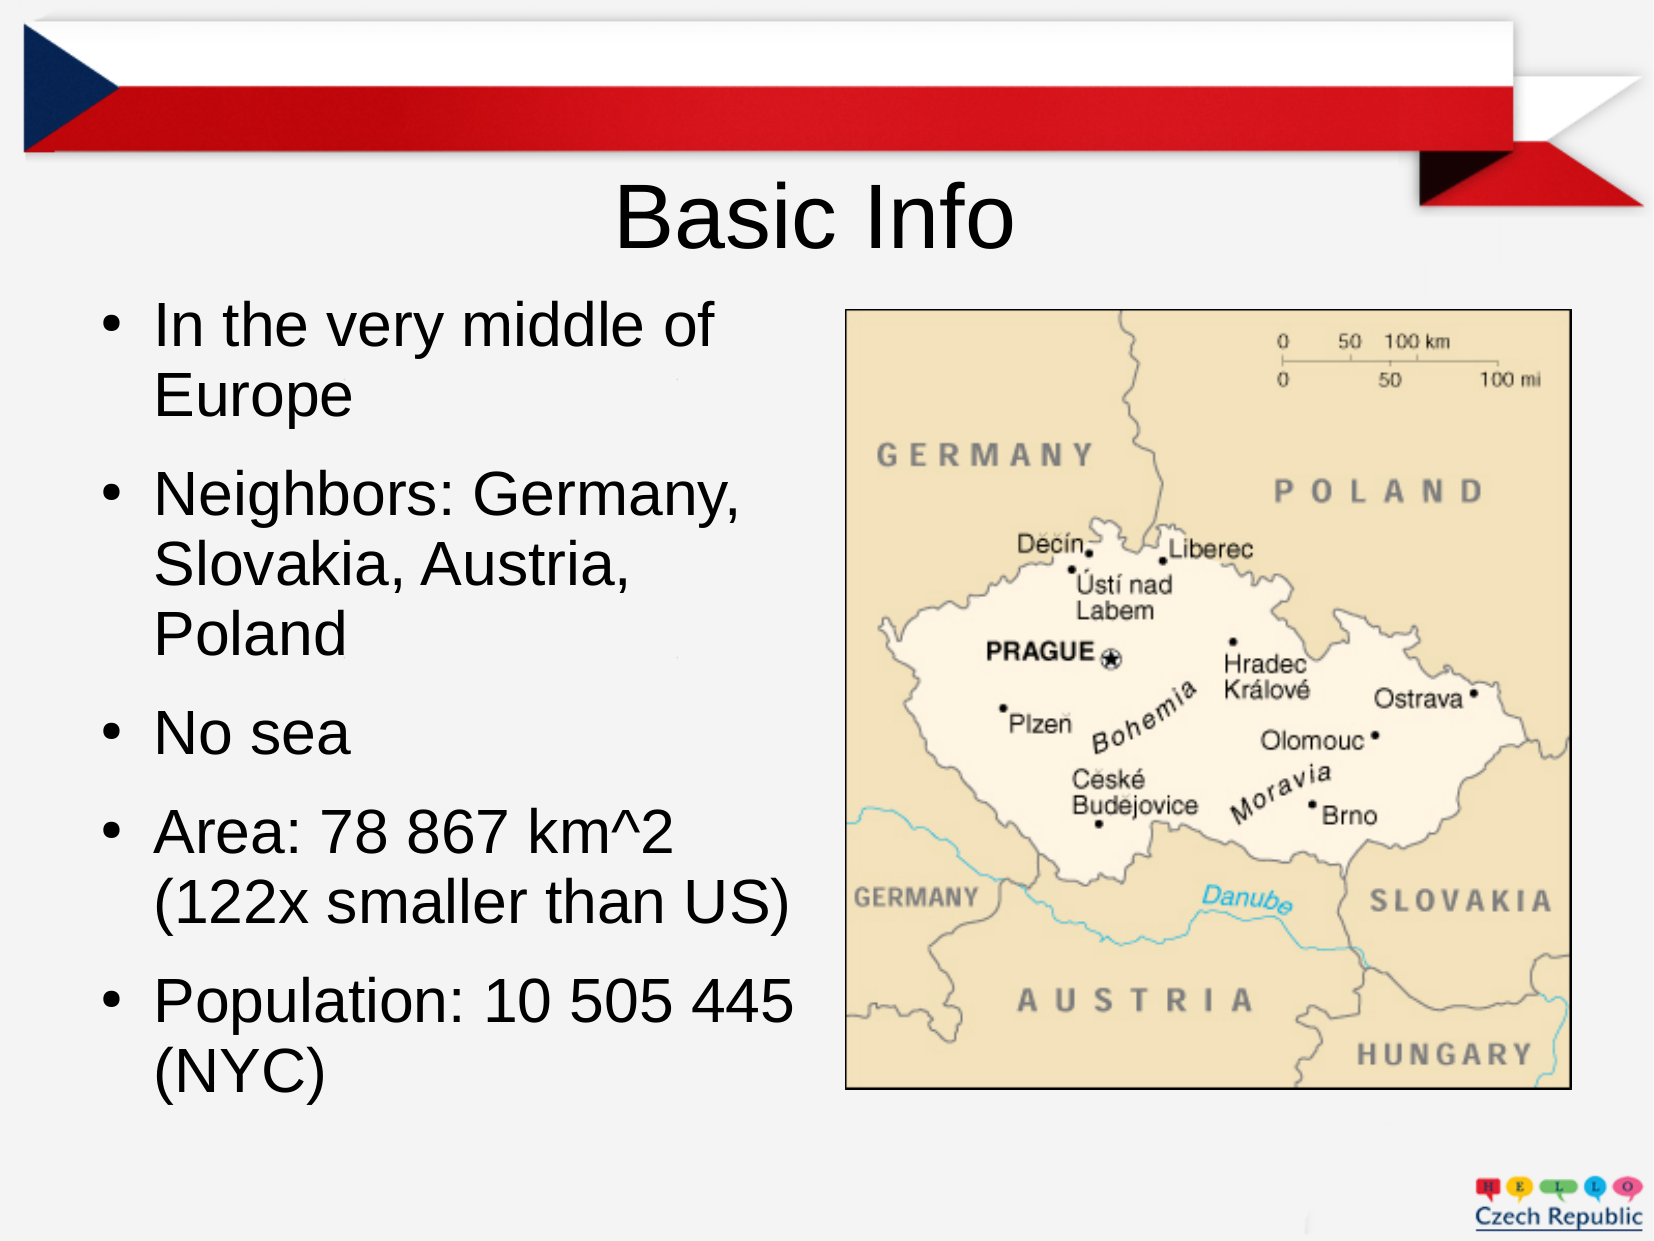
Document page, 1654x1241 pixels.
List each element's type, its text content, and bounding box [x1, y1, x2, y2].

title Basic Info [59, 165, 1571, 269]
picture [0, 0, 1654, 1241]
list In the very middle of Europe Neighbors: Germany, Slovakia, Austria, Poland No sea Area: 78 867 km^2 (122x smaller than US) Population: 10 505 445 (NYC) [82, 290, 809, 1109]
